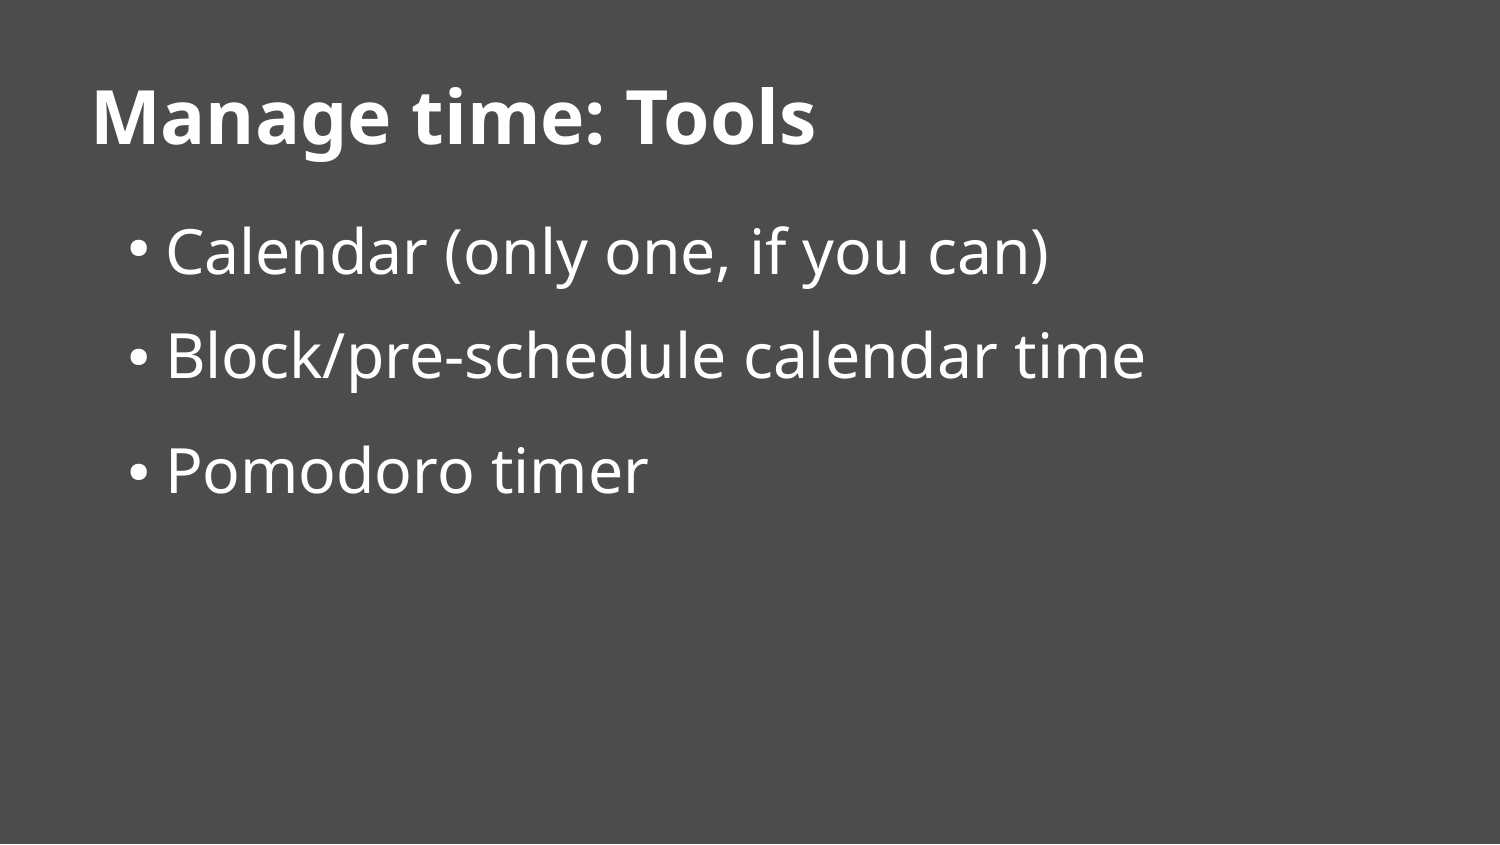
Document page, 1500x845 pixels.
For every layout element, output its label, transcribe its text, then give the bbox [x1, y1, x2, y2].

title Manage time: Tools [75, 33, 1425, 175]
list Calendar (only one, if you can) Block/pre-schedule calendar time Pomodoro timer [75, 197, 1425, 809]
